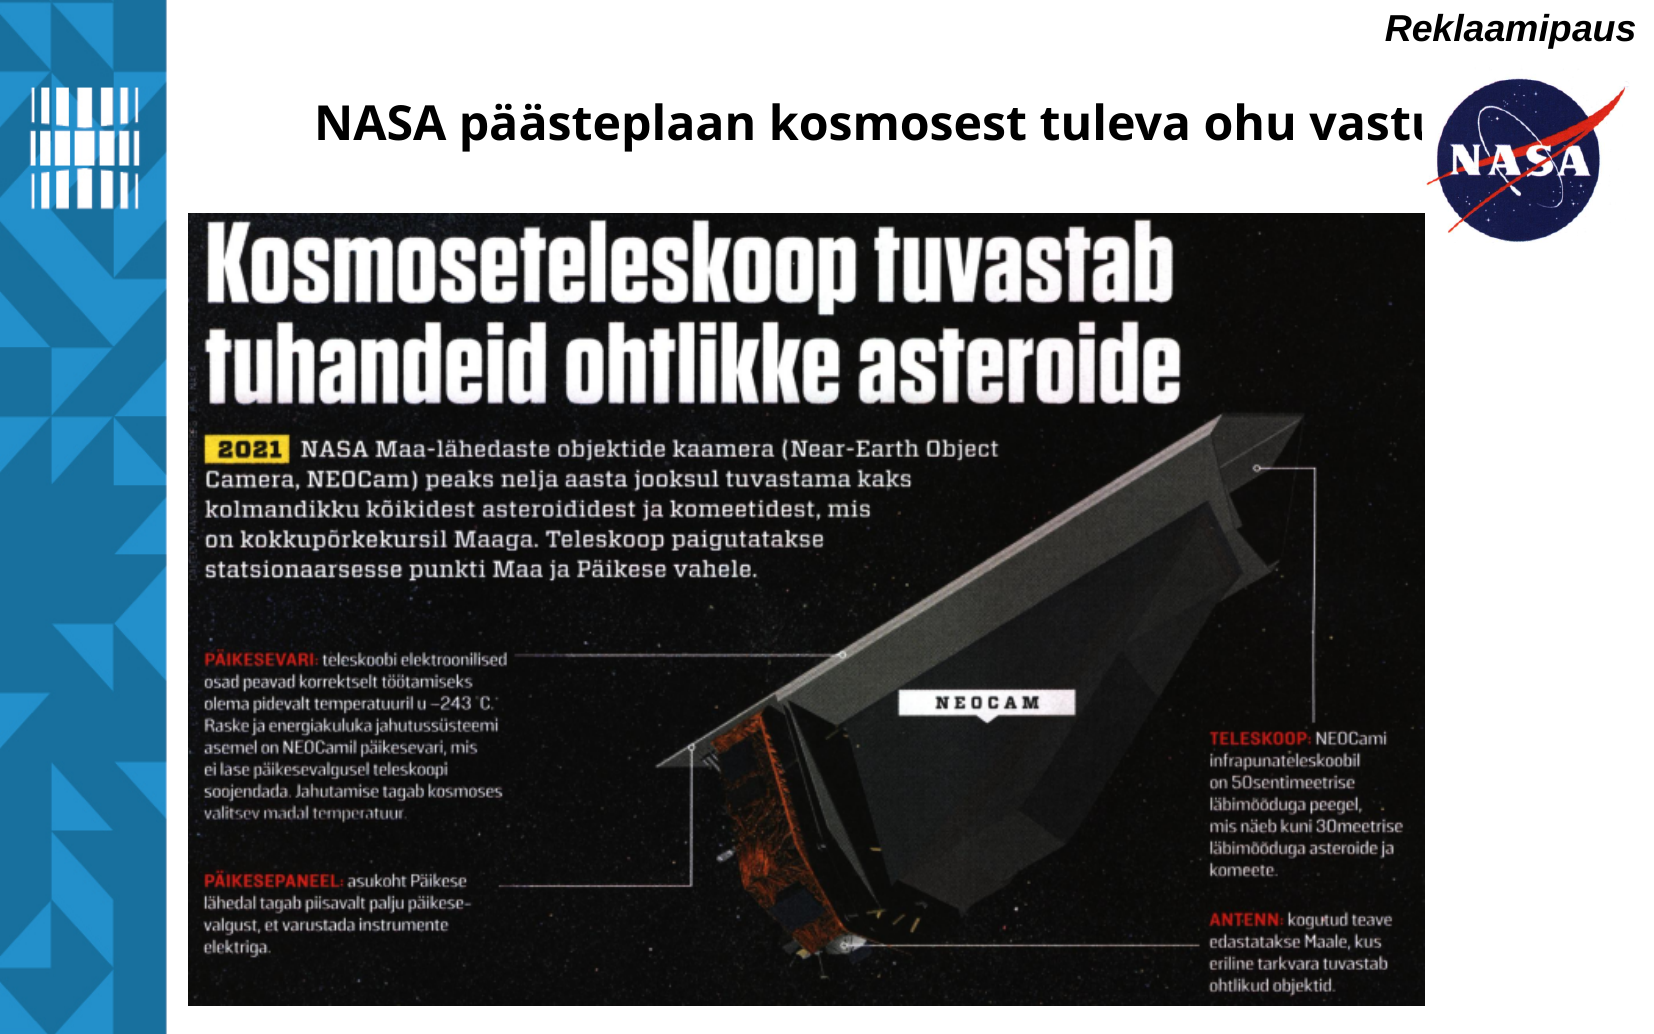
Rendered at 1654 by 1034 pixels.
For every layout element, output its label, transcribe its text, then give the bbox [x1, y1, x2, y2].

picture [188, 65, 1630, 1006]
picture [42, 108, 132, 208]
list NASA päästeplaan kosmosest tuleva ohu vastu [314, 88, 1422, 213]
